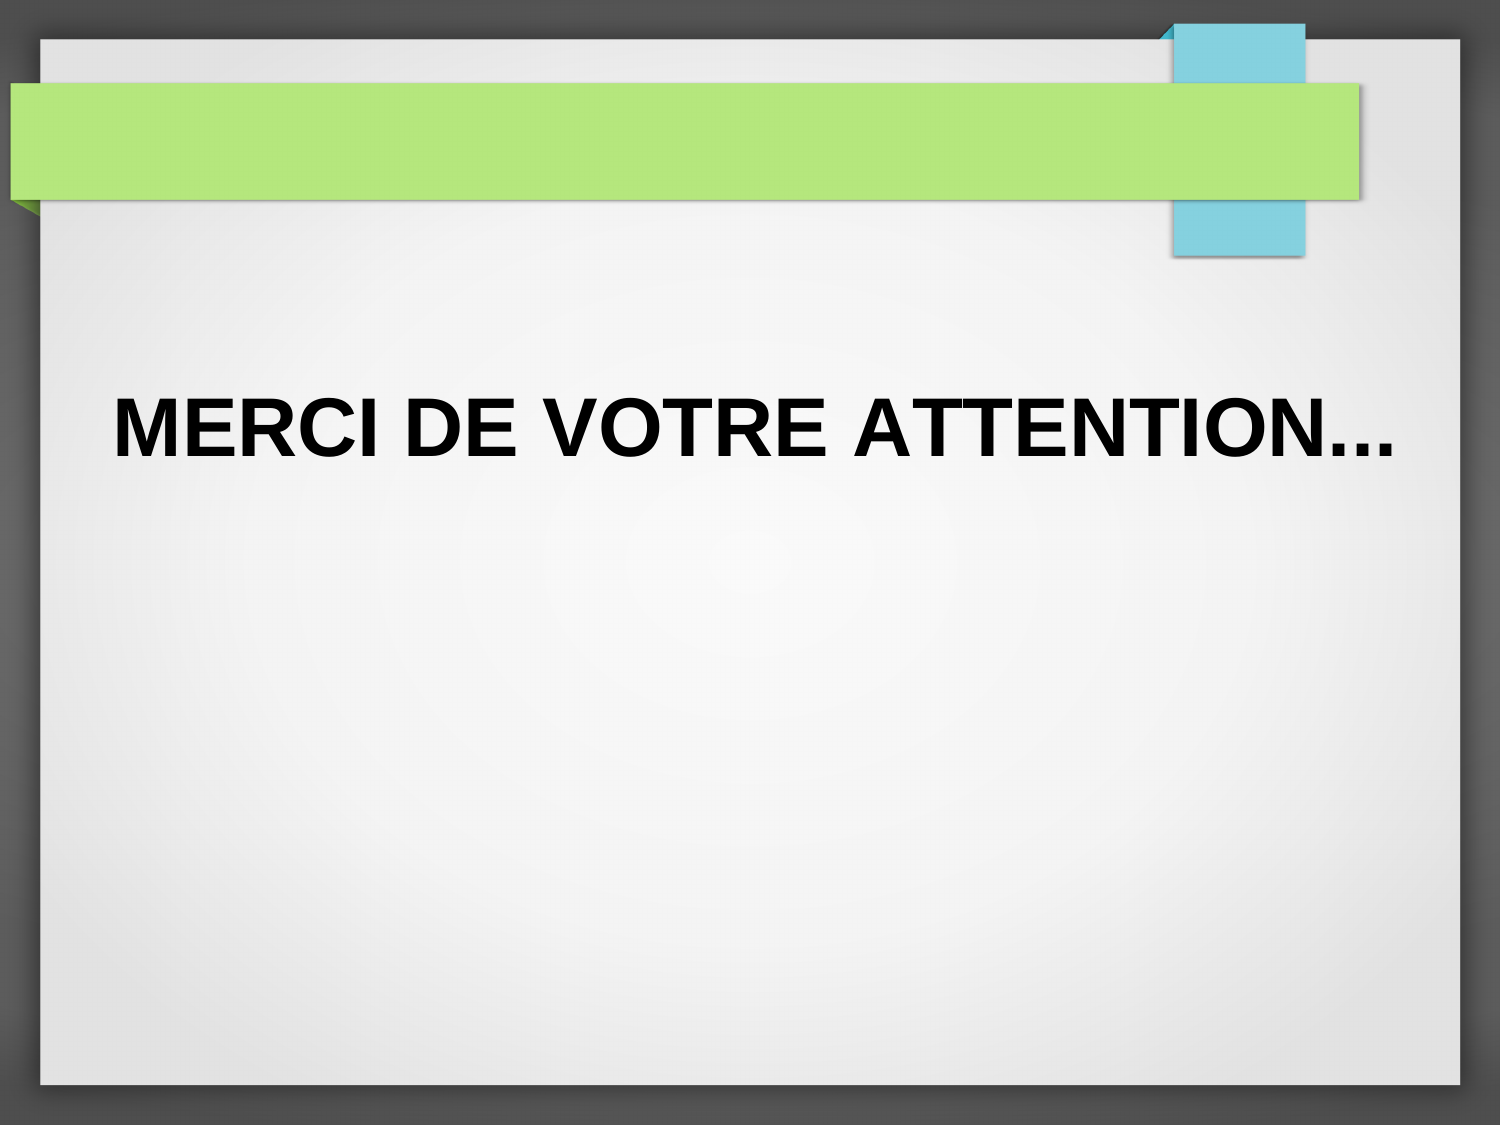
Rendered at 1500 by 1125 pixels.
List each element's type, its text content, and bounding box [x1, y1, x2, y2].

text_box MERCI DE VOTRE ATTENTION... [98, 381, 1414, 754]
picture [0, 0, 1500, 1125]
